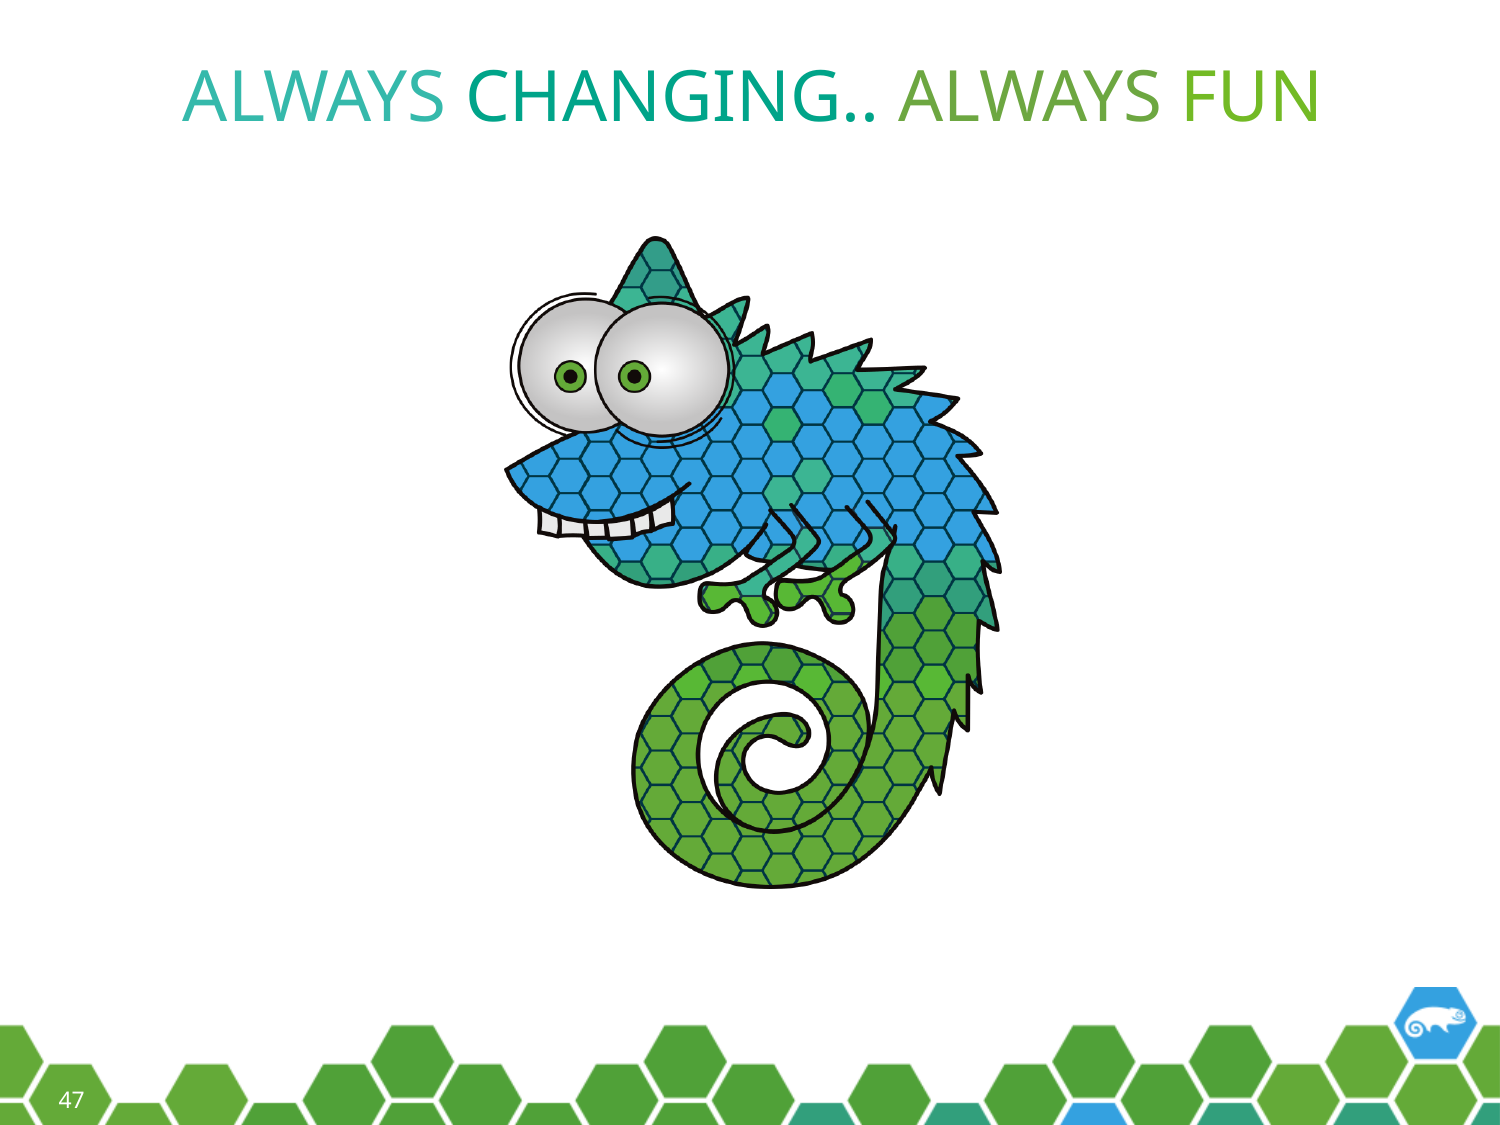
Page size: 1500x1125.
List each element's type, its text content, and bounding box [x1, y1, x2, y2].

picture [504, 236, 1002, 889]
picture [0, 987, 1500, 1125]
title ALWAYS CHANGING.. ALWAYS FUN [135, 12, 1372, 175]
